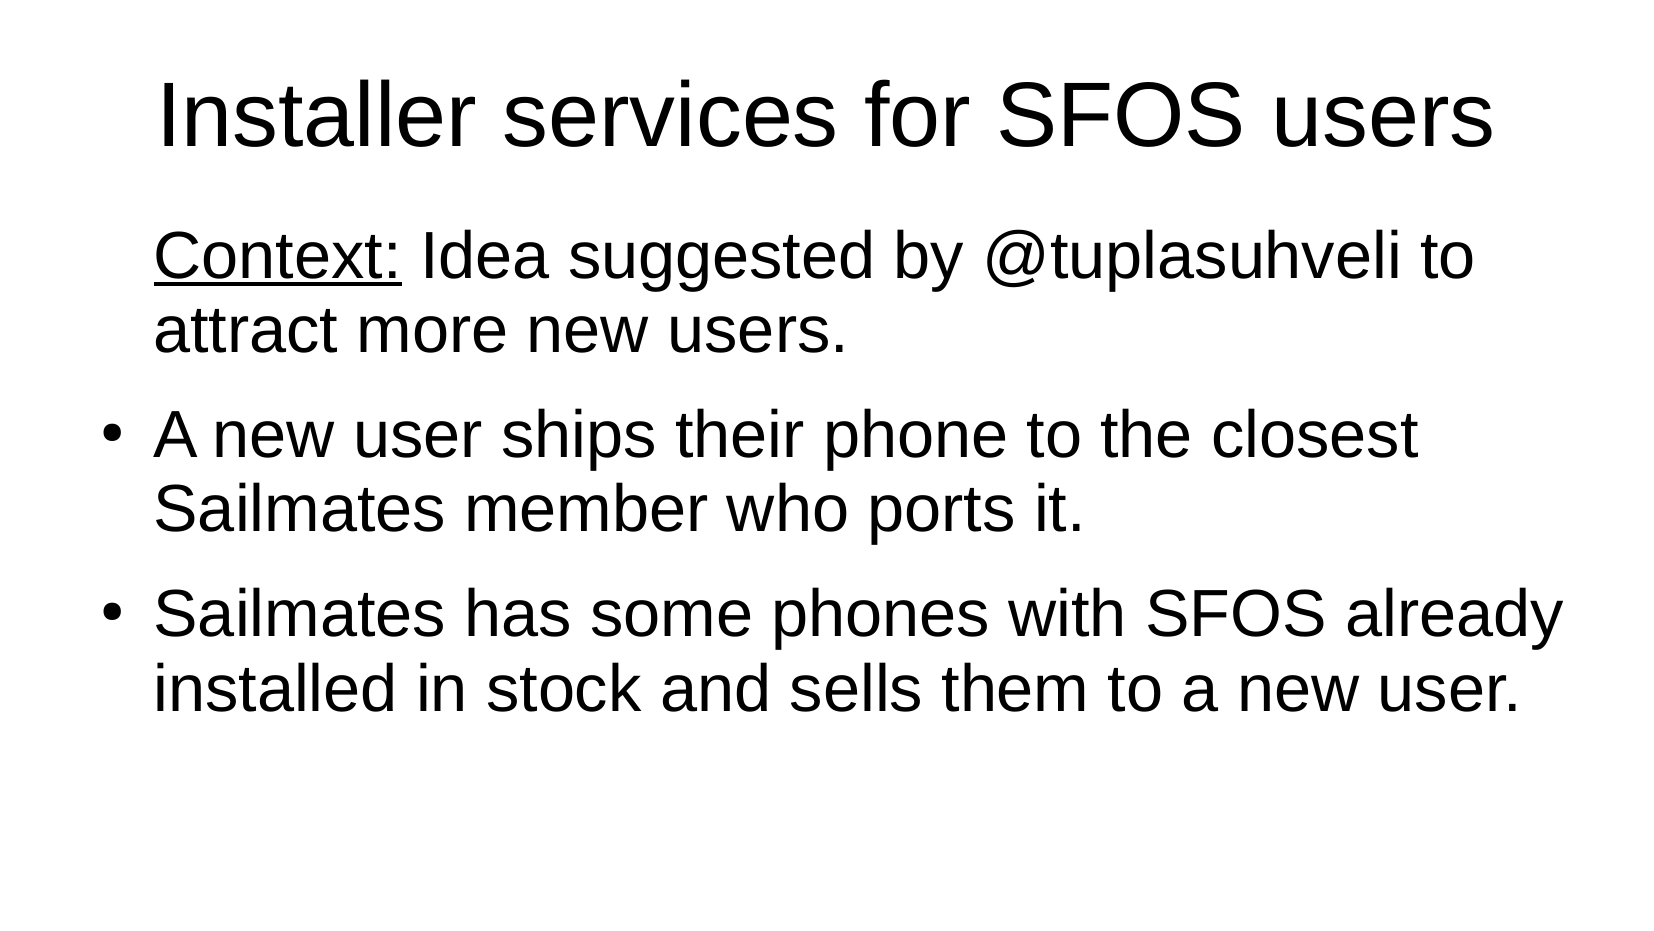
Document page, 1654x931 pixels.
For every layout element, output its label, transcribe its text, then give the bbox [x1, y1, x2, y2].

list Context: Idea suggested by @tuplasuhveli to attract more new users. A new user ships their phone to the closest Sailmates member who ports it. Sailmates has some phones with SFOS already installed in stock and sells them to a new user. [82, 217, 1571, 758]
title Installer services for SFOS users [82, 37, 1571, 193]
